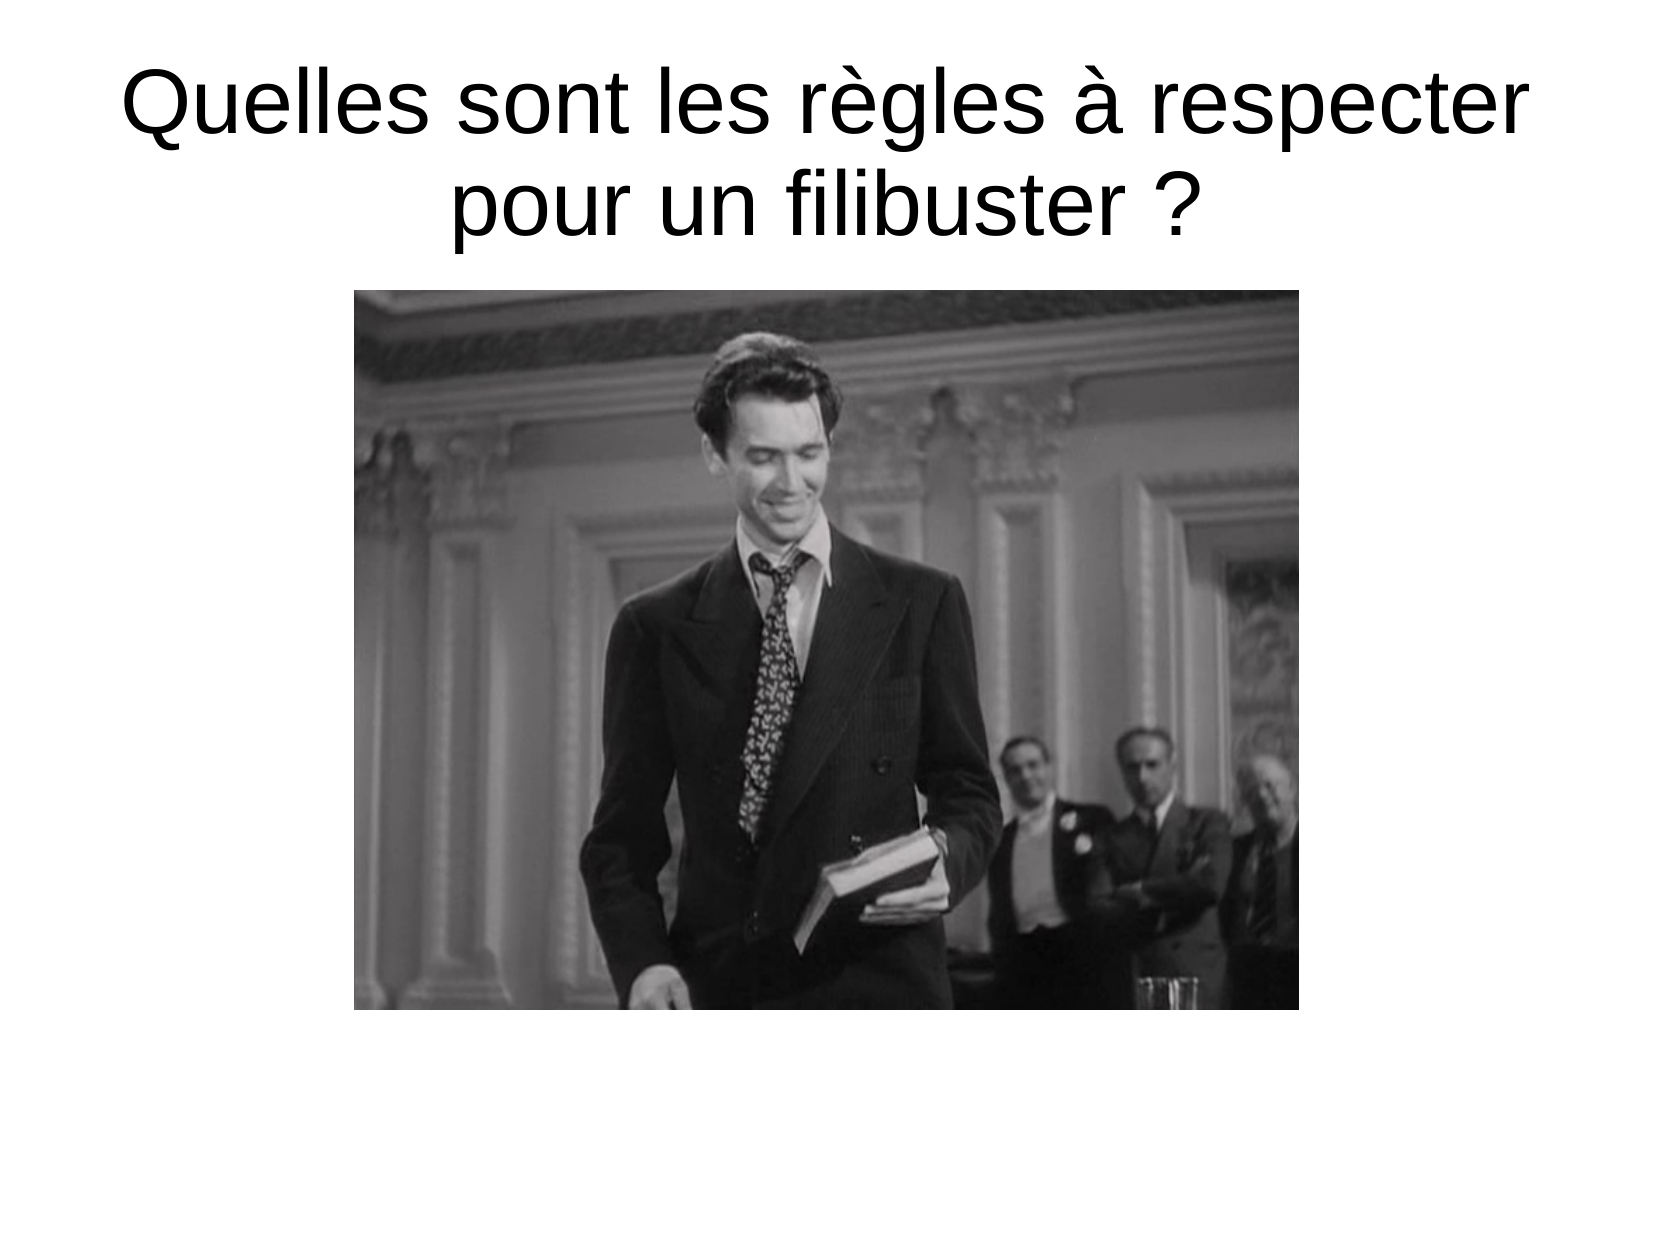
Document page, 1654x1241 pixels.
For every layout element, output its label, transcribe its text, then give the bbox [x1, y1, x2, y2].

title Quelles sont les règles à respecter pour un filibuster ? [82, 49, 1571, 257]
picture [354, 290, 1299, 1010]
